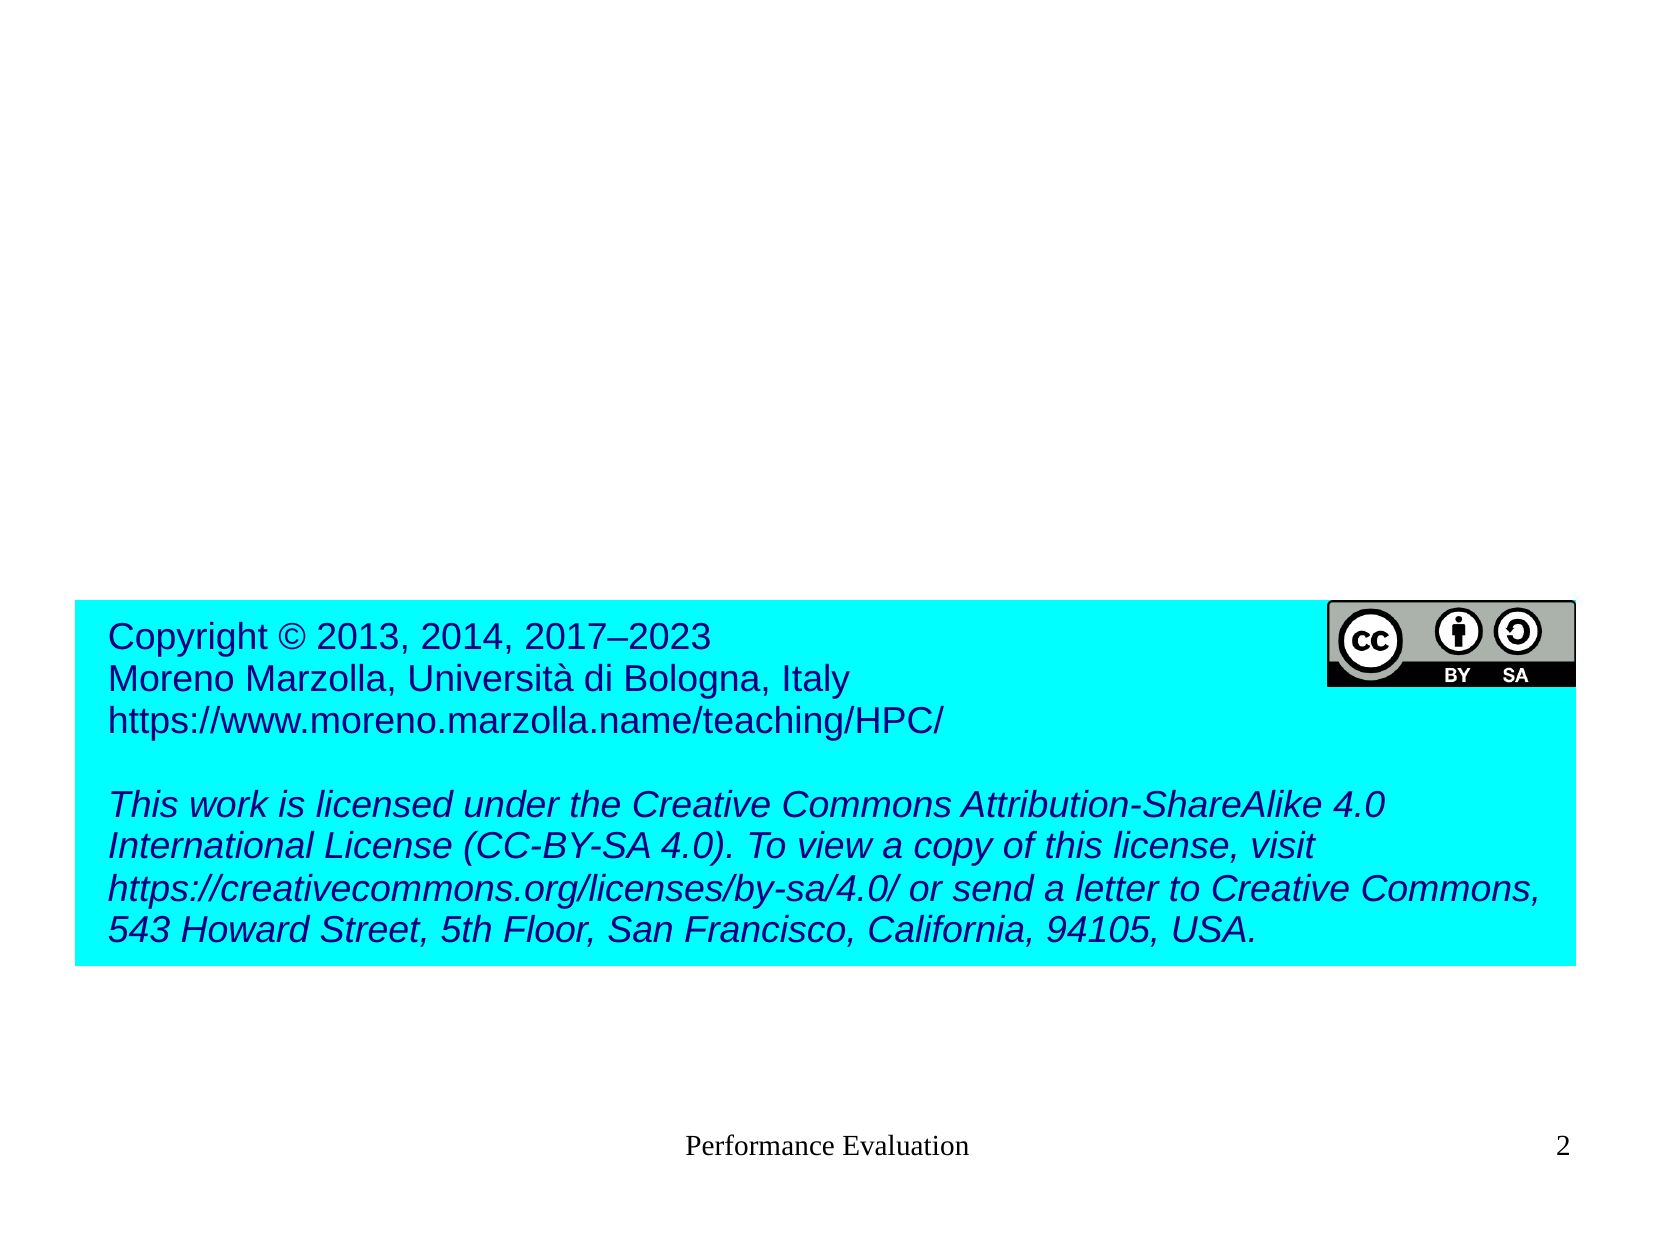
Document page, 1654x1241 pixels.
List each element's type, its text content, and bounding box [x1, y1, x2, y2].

text_box Copyright © 2013, 2014, 2017–2023 Moreno Marzolla, Università di Bologna, Italy https://www.moreno.marzolla.name/teaching/HPC/ This work is licensed under the Creative Commons Attribution-ShareAlike 4.0 International License (CC-BY-SA 4.0). To view a copy of this license, visit https://creativecommons.org/licenses/by-sa/4.0/ or send a letter to Creative Commons, 543 Howard Street, 5th Floor, San Francisco, California, 94105, USA. [75, 600, 1576, 966]
picture [1327, 600, 1576, 687]
